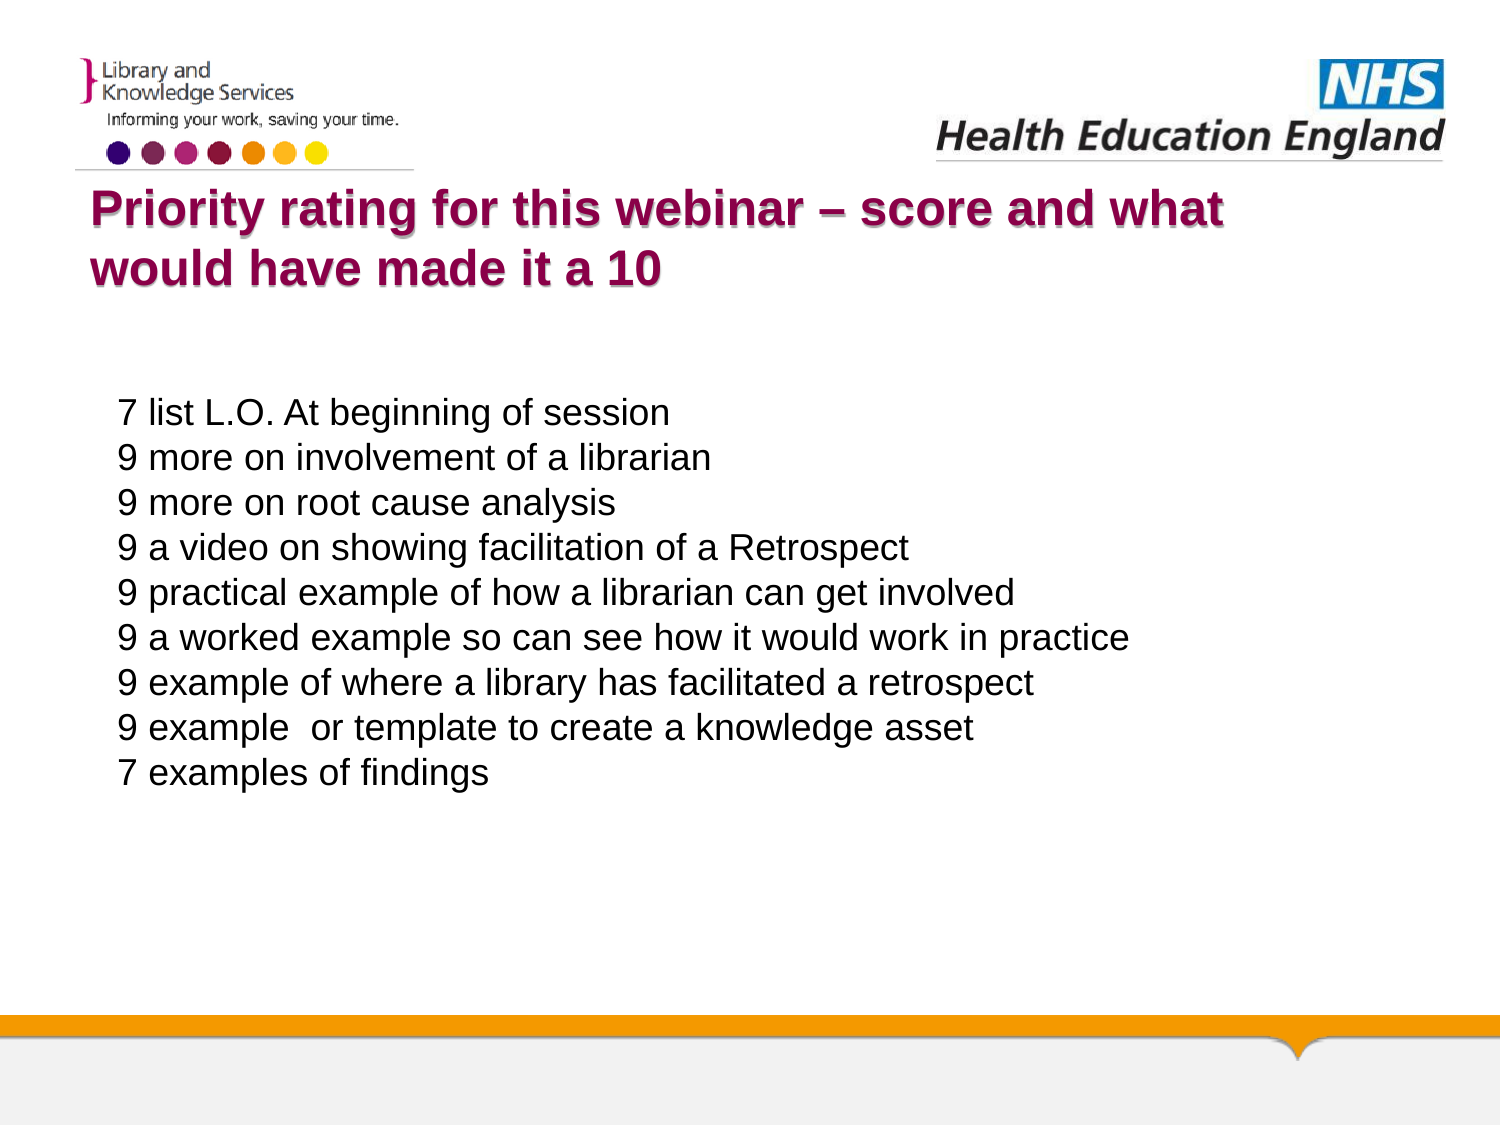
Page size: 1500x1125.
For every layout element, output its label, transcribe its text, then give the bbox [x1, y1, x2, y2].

text_box 7 list L.O. At beginning of session 9 more on involvement of a librarian 9 more on root cause analysis 9 a video on showing facilitation of a Retrospect 9 practical example of how a librarian can get involved 9 a worked example so can see how it would work in practice 9 example of where a library has facilitated a retrospect 9 example or template to create a knowledge asset 7 examples of findings [101, 380, 1450, 850]
picture [75, 54, 416, 169]
title Priority rating for this webinar – score and what would have made it a 10 [88, 209, 1364, 322]
